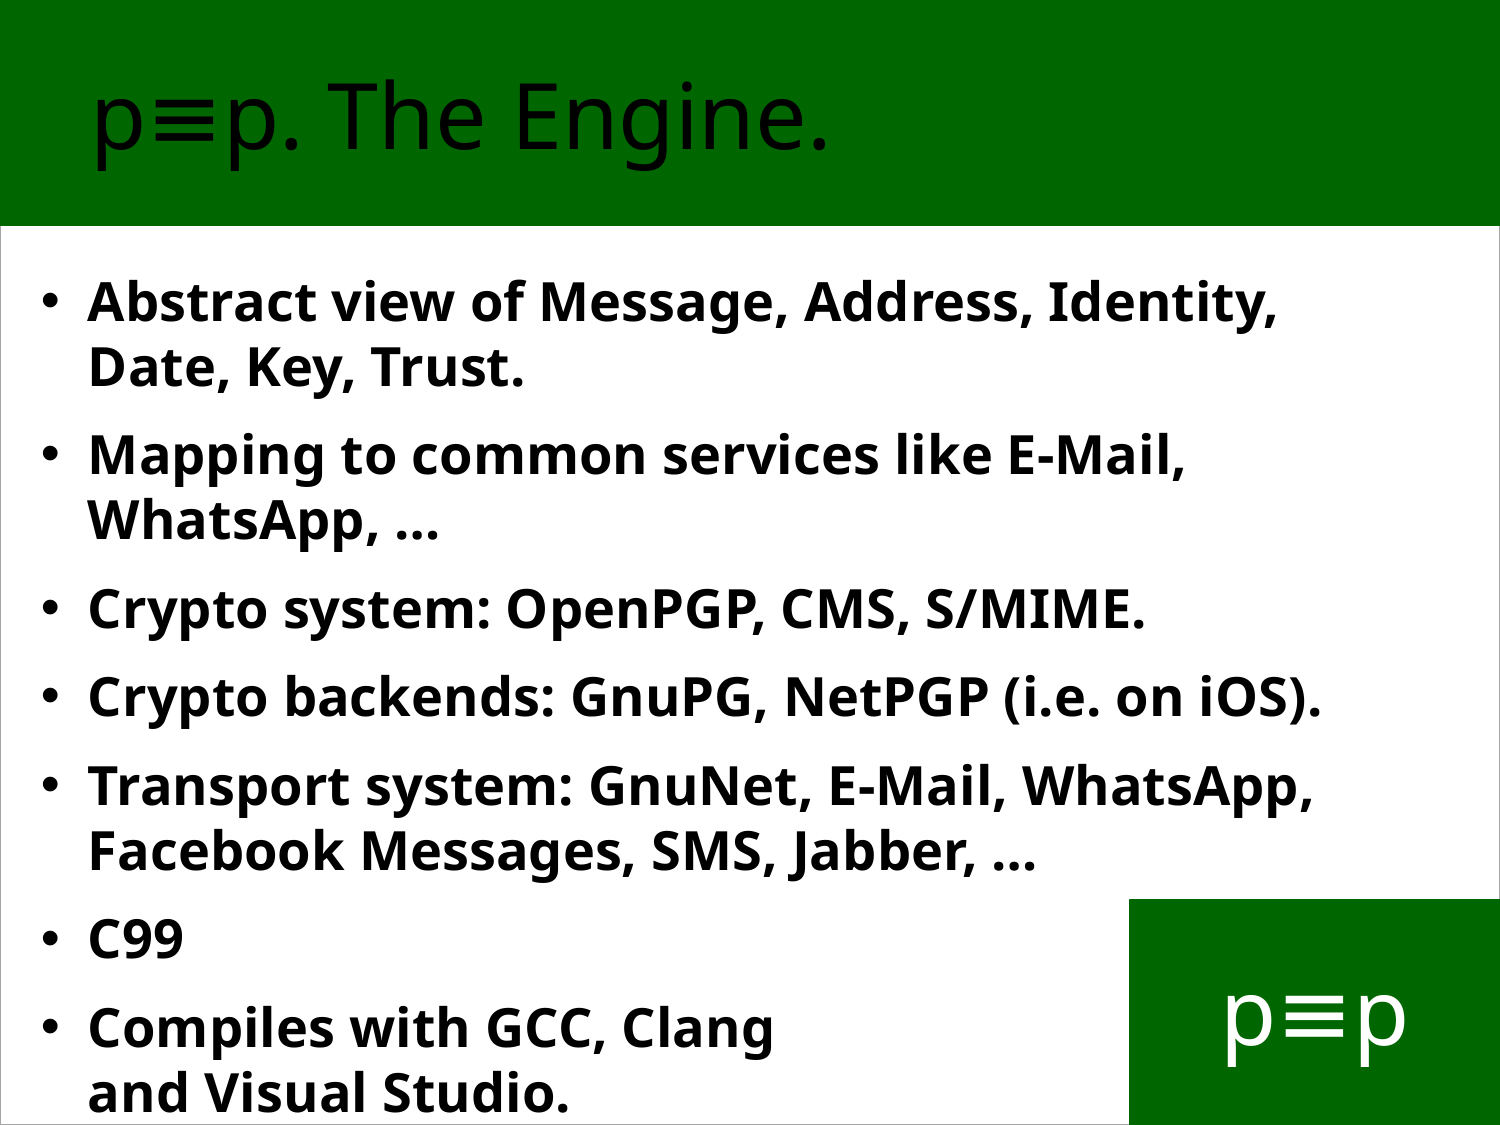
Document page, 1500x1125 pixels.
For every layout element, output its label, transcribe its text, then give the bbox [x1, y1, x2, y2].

text_box p≡p [1130, 899, 1500, 1125]
list Abstract view of Message, Address, Identity, Date, Key, Trust. Mapping to common services like E-Mail, WhatsApp, … Crypto system: OpenPGP, CMS, S/MIME. Crypto backends: GnuPG, NetPGP (i.e. on iOS). Transport system: GnuNet, E-Mail, WhatsApp, Facebook Messages, SMS, Jabber, … C99 Compiles with GCC, Clang and Visual Studio. [25, 260, 1404, 1103]
title p≡p. The Engine. [0, 0, 1500, 225]
